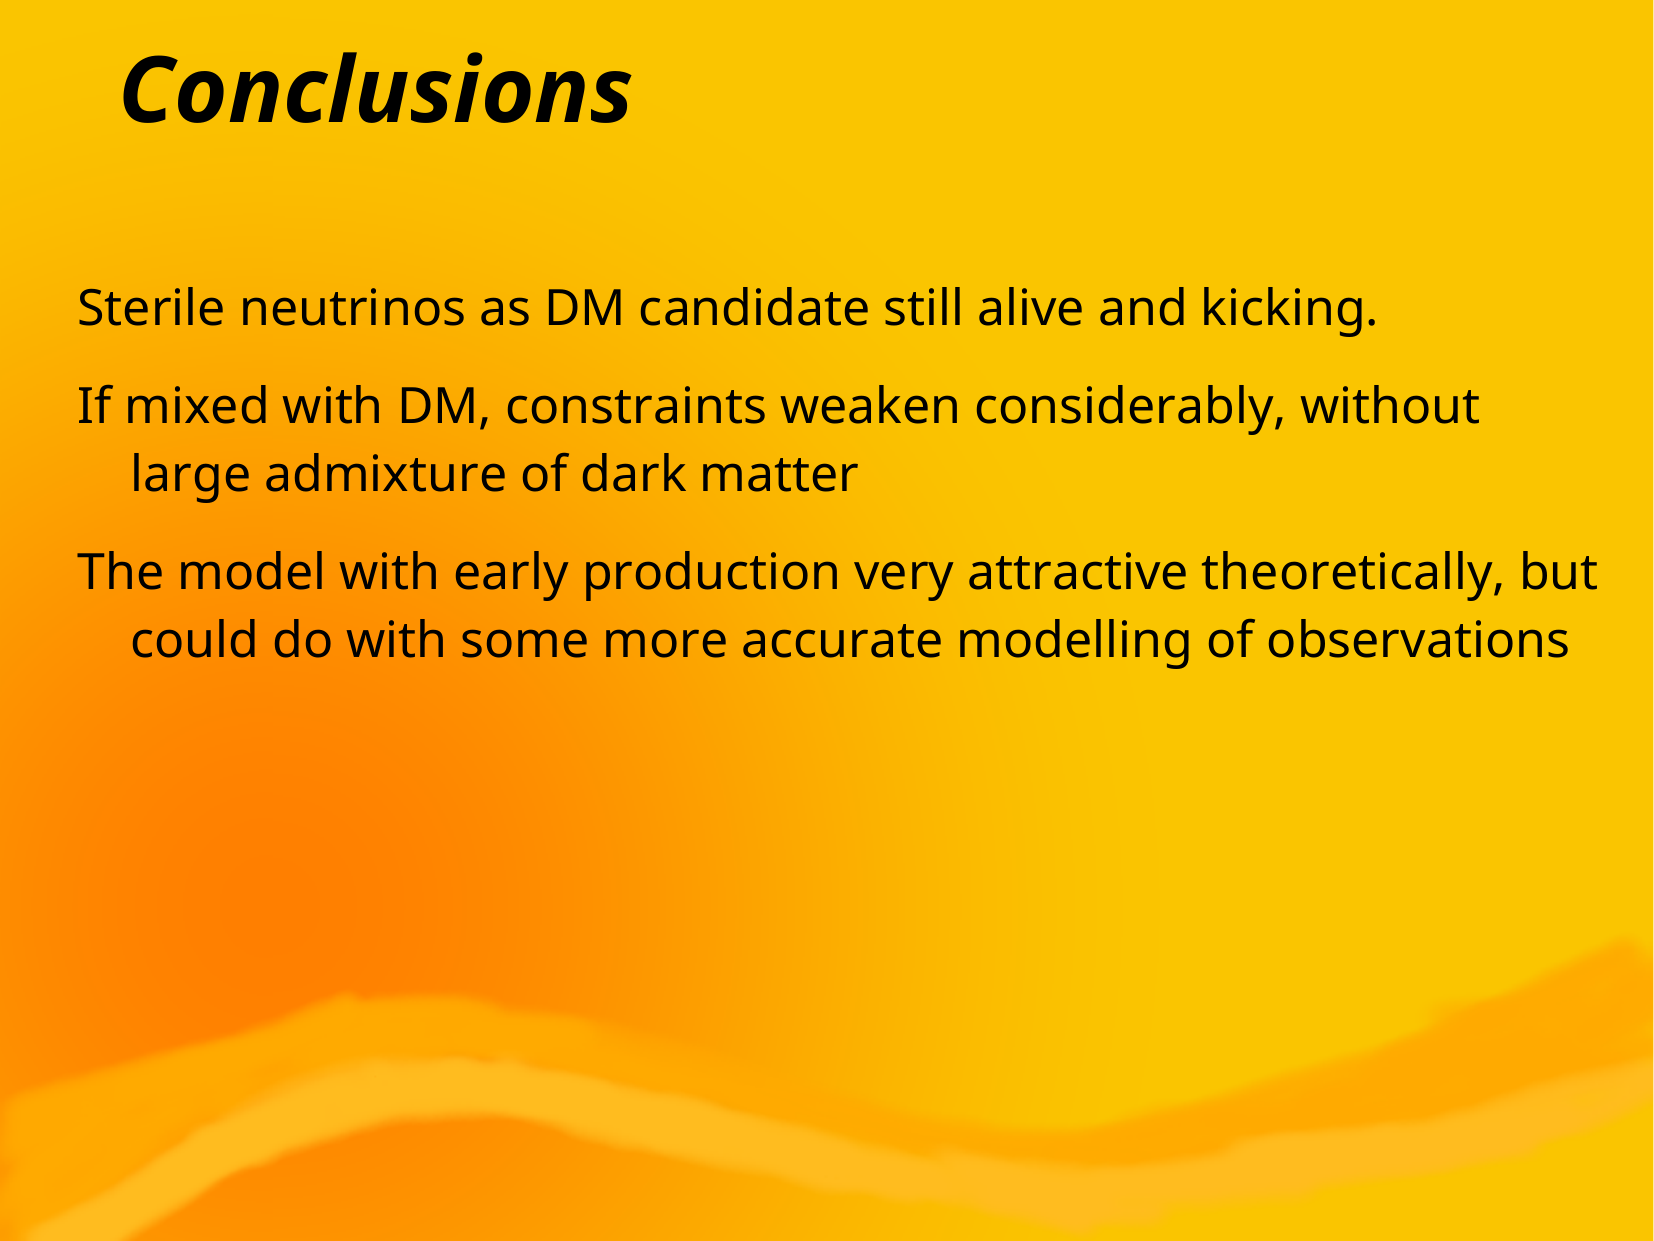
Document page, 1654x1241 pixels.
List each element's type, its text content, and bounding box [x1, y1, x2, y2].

picture [0, 0, 1654, 1241]
title Conclusions [118, 0, 1531, 232]
list Sterile neutrinos as DM candidate still alive and kicking. If mixed with DM, constraints weaken considerably, without large admixture of dark matter The model with early production very attractive theoretically, but could do with some more accurate modelling of observations [59, 272, 1614, 1200]
